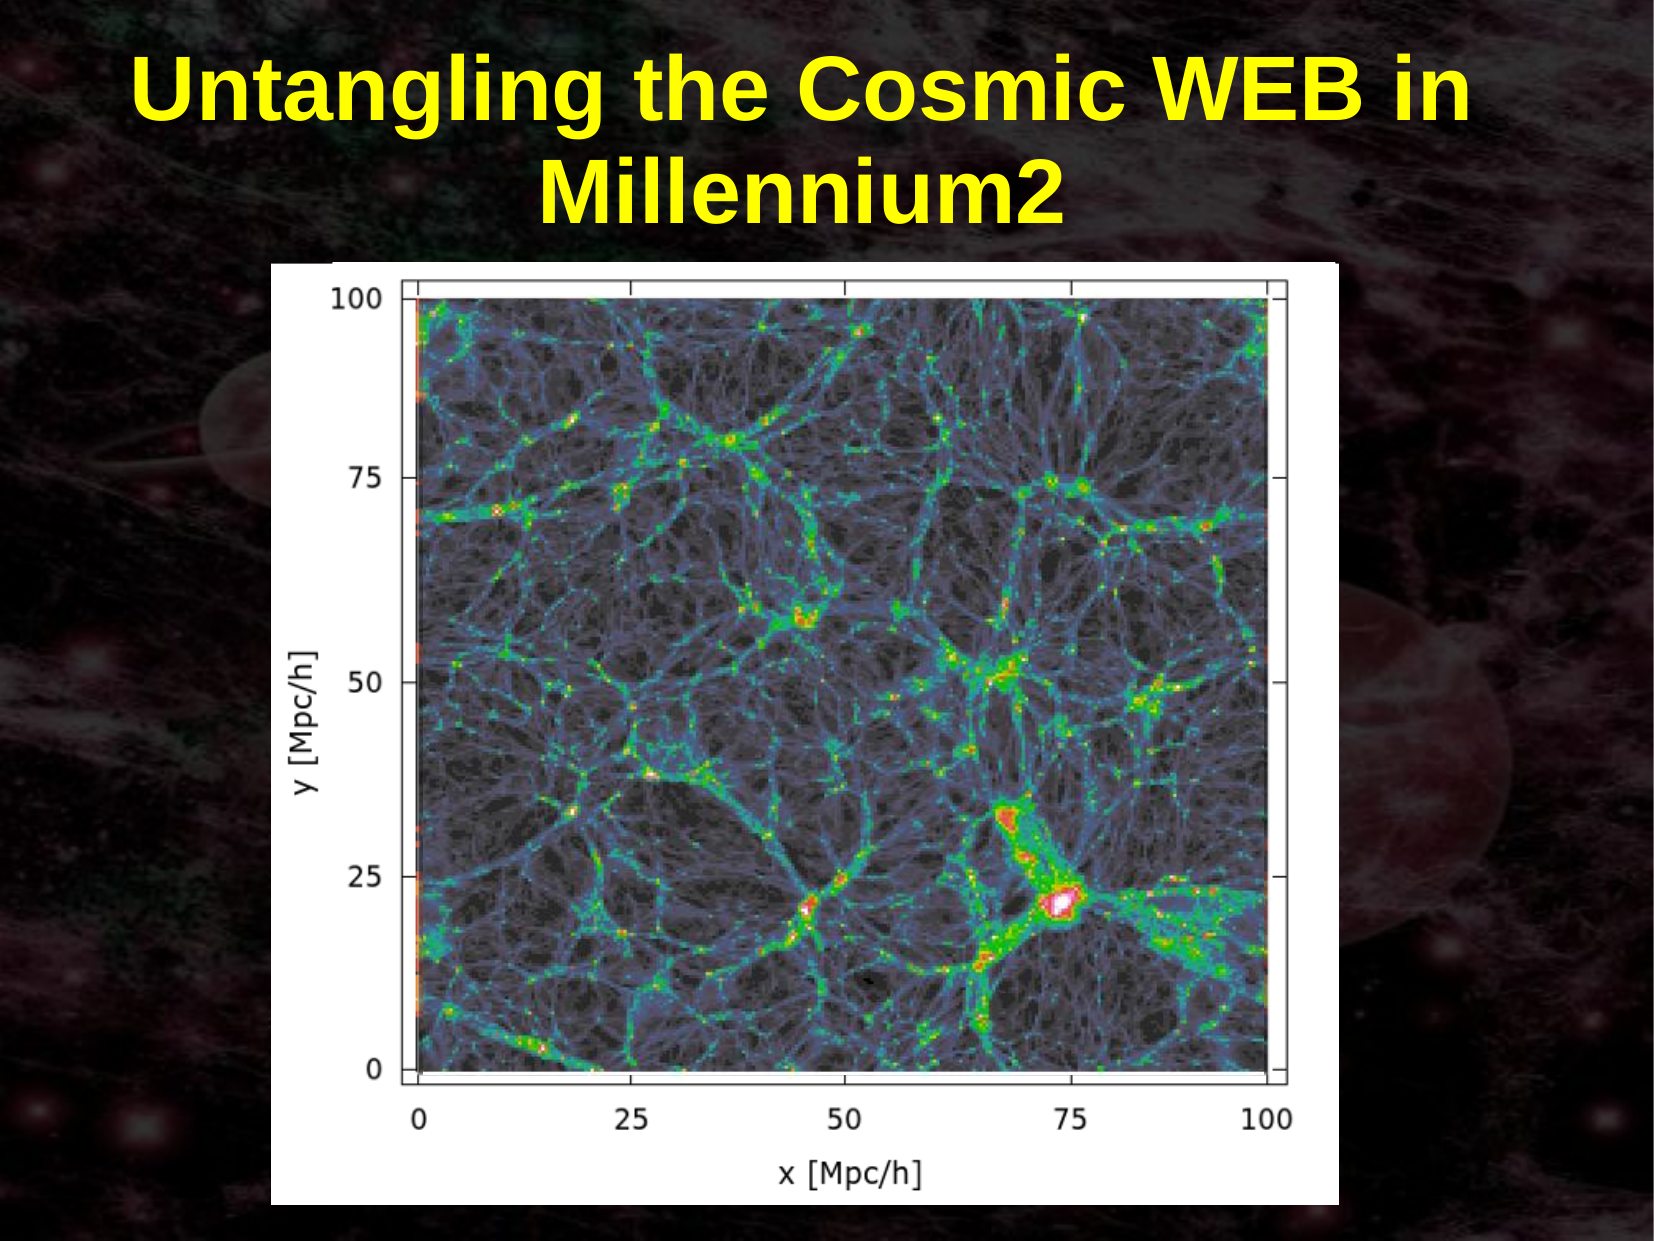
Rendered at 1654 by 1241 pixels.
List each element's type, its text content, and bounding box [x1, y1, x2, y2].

title Untangling the Cosmic WEB in Millennium2 [112, 37, 1493, 243]
picture [0, 0, 1654, 1241]
